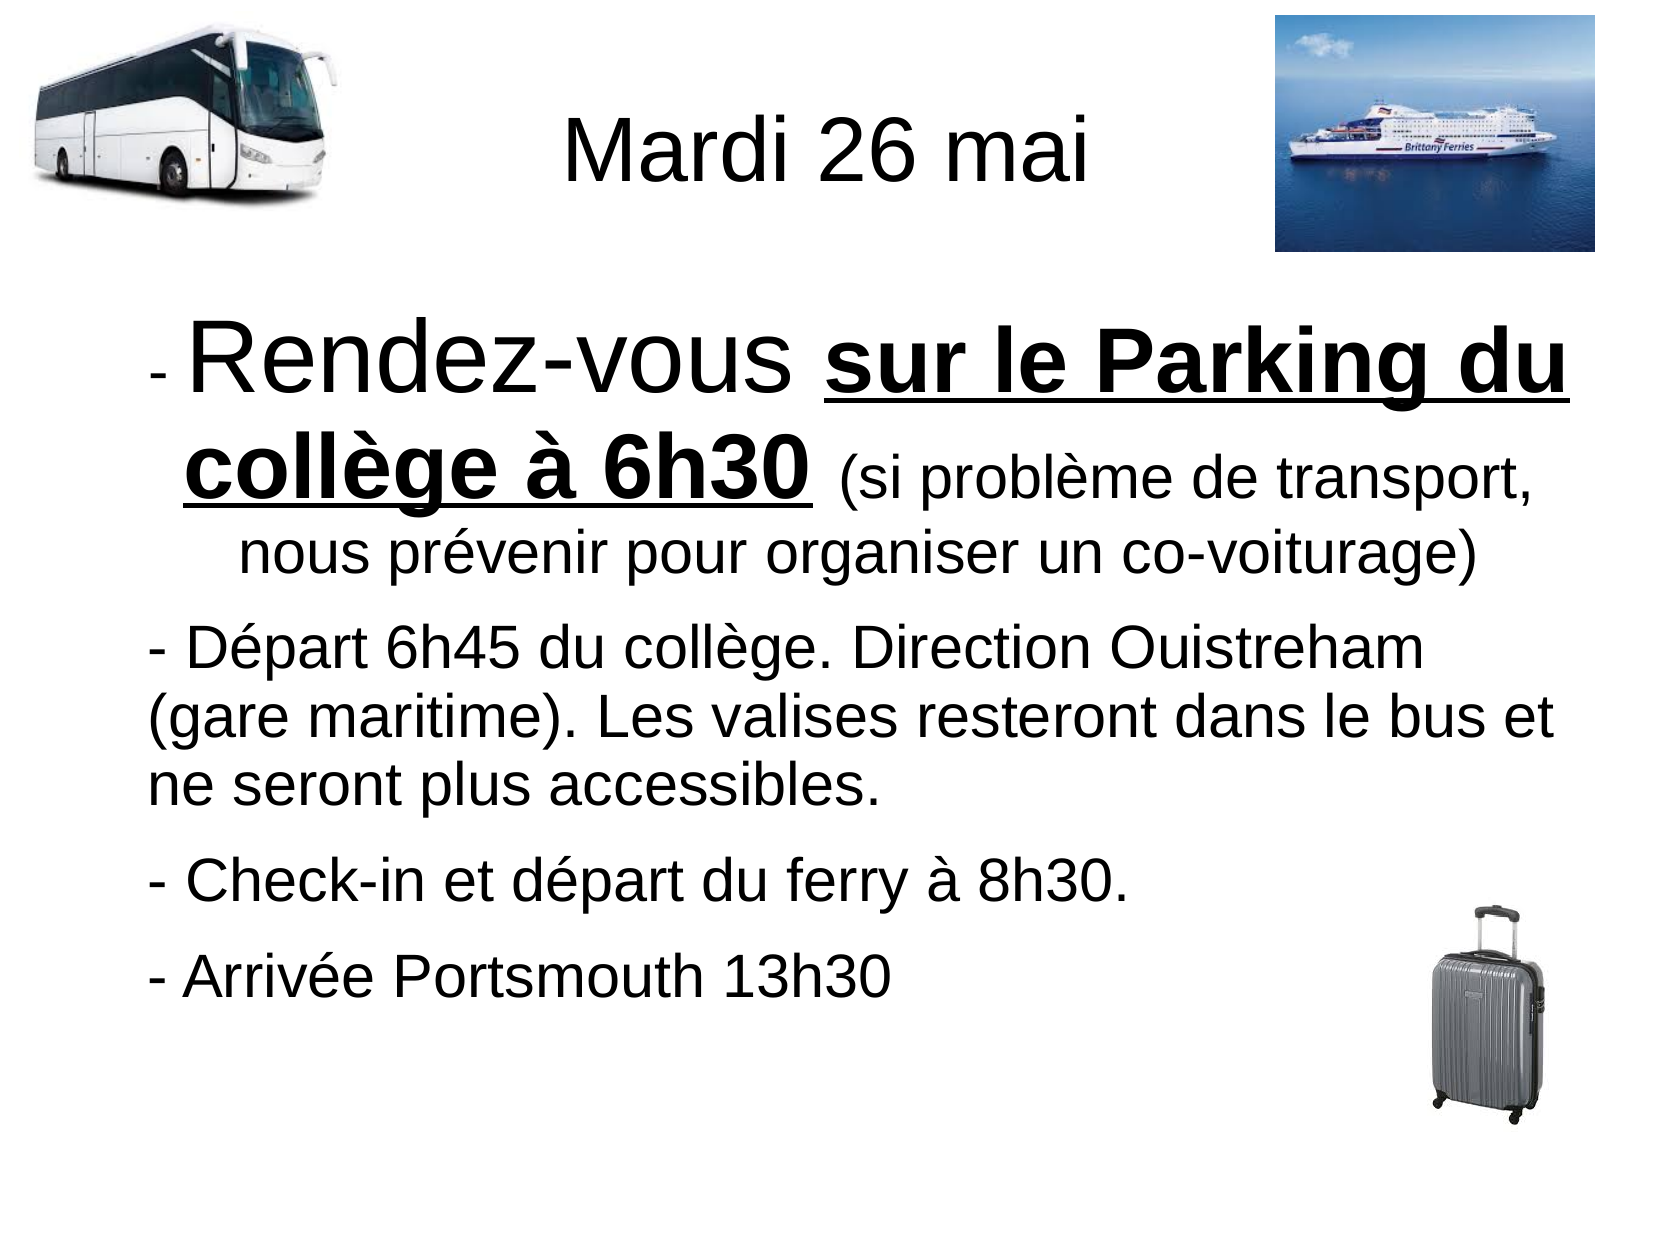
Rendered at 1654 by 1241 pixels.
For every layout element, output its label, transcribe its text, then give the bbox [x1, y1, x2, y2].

title Mardi 26 mai [355, 47, 1275, 252]
list - Rendez-vous sur le Parking du collège à 6h30 (si problème de transport, nous prévenir pour organiser un co-voiturage) - Départ 6h45 du collège. Direction Ouistreham (gare maritime). Les valises resteront dans le bus et ne seront plus accessibles. - Check-in et départ du ferry à 8h30. - Arrivée Portsmouth 13h30 [82, 299, 1571, 1019]
picture [1381, 897, 1595, 1134]
picture [19, 11, 355, 252]
picture [1275, 15, 1595, 252]
